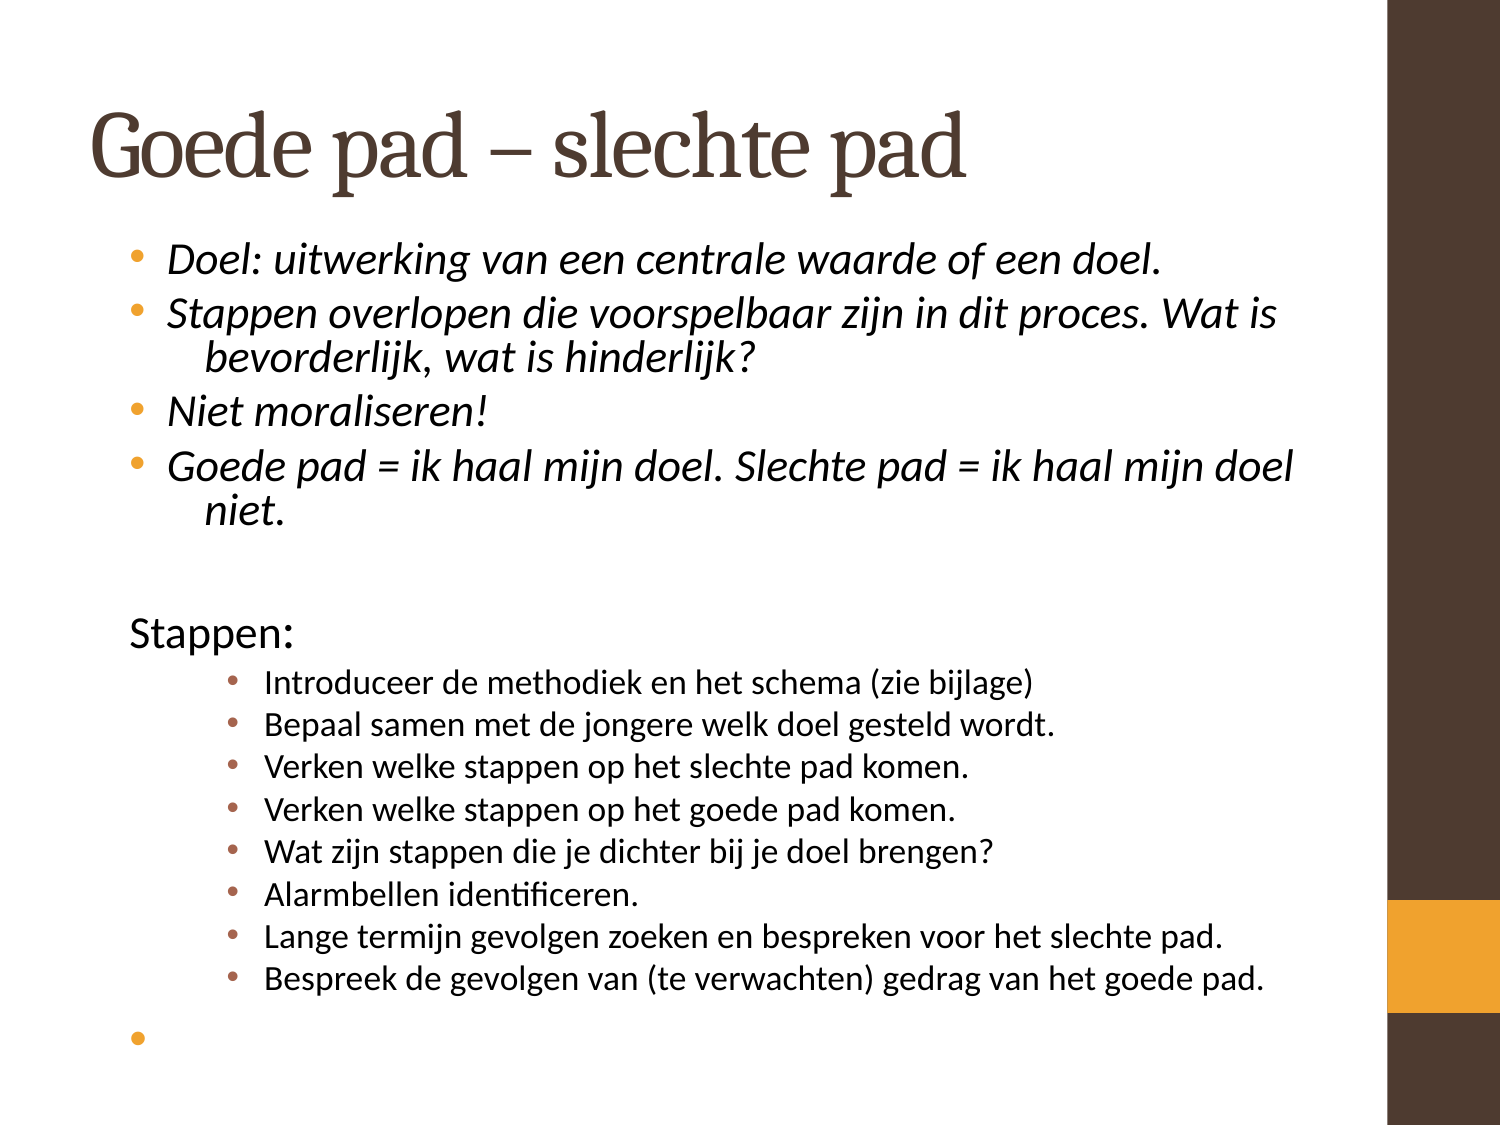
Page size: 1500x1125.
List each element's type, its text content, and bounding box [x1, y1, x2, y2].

list Doel: uitwerking van een centrale waarde of een doel. Stappen overlopen die voorspelbaar zijn in dit proces. Wat is bevorderlijk, wat is hinderlijk? Niet moraliseren! Goede pad = ik haal mijn doel. Slechte pad = ik haal mijn doel niet. Stappen: Introduceer de methodiek en het schema (zie bijlage) Bepaal samen met de jongere welk doel gesteld wordt. Verken welke stappen op het slechte pad komen. Verken welke stappen op het goede pad komen. Wat zijn stappen die je dichter bij je doel brengen? Alarmbellen identificeren. Lange termijn gevolgen zoeken en bespreken voor het slechte pad. Bespreek de gevolgen van (te verwachten) gedrag van het goede pad. [76, 231, 1327, 1083]
title Goede pad – slechte pad [75, 45, 1326, 233]
